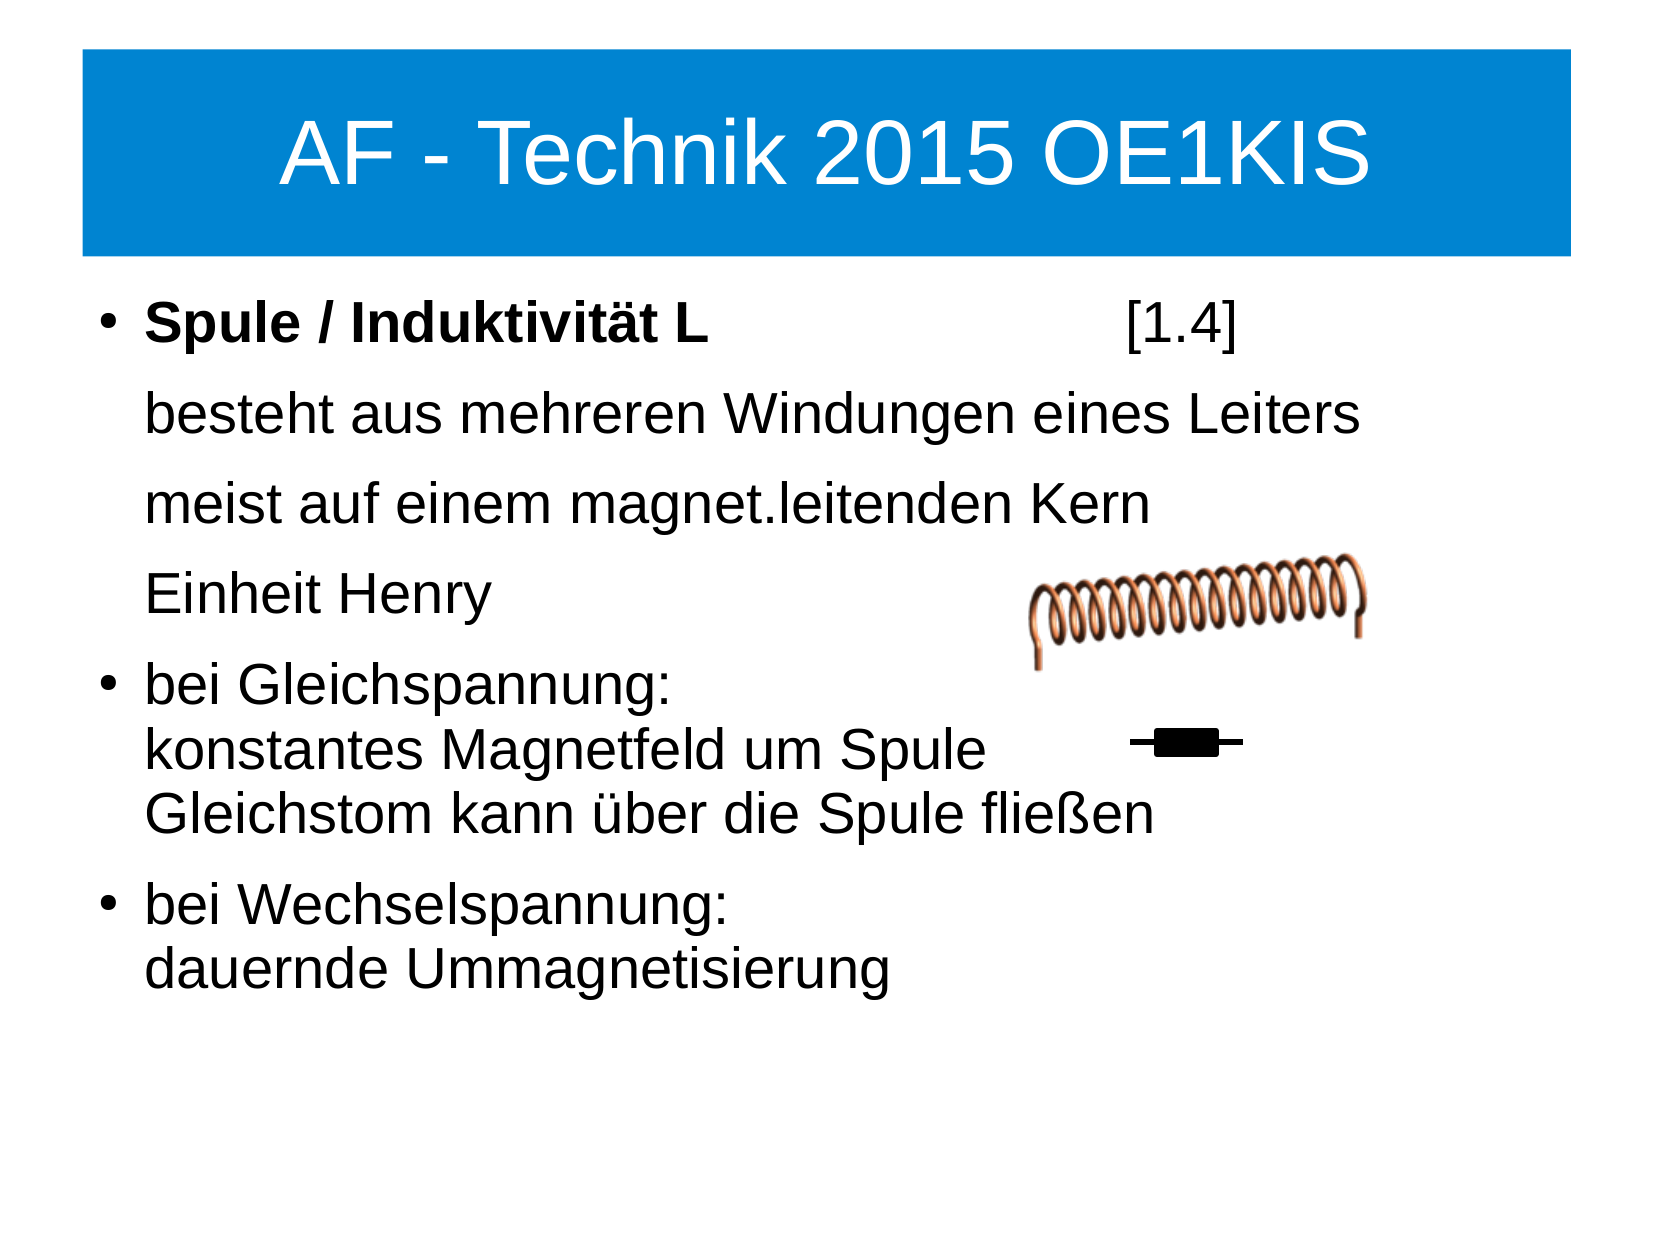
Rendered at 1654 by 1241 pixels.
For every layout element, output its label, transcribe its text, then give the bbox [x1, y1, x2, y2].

picture [961, 551, 1583, 1096]
title AF - Technik 2015 OE1KIS [82, 49, 1571, 257]
list Spule / Induktivität L [1.4] besteht aus mehreren Windungen eines Leiters meist auf einem magnet.leitenden Kern Einheit Henry bei Gleichspannung: konstantes Magnetfeld um Spule Gleichstom kann über die Spule fließen bei Wechselspannung: dauernde Ummagnetisierung [82, 290, 1571, 1010]
